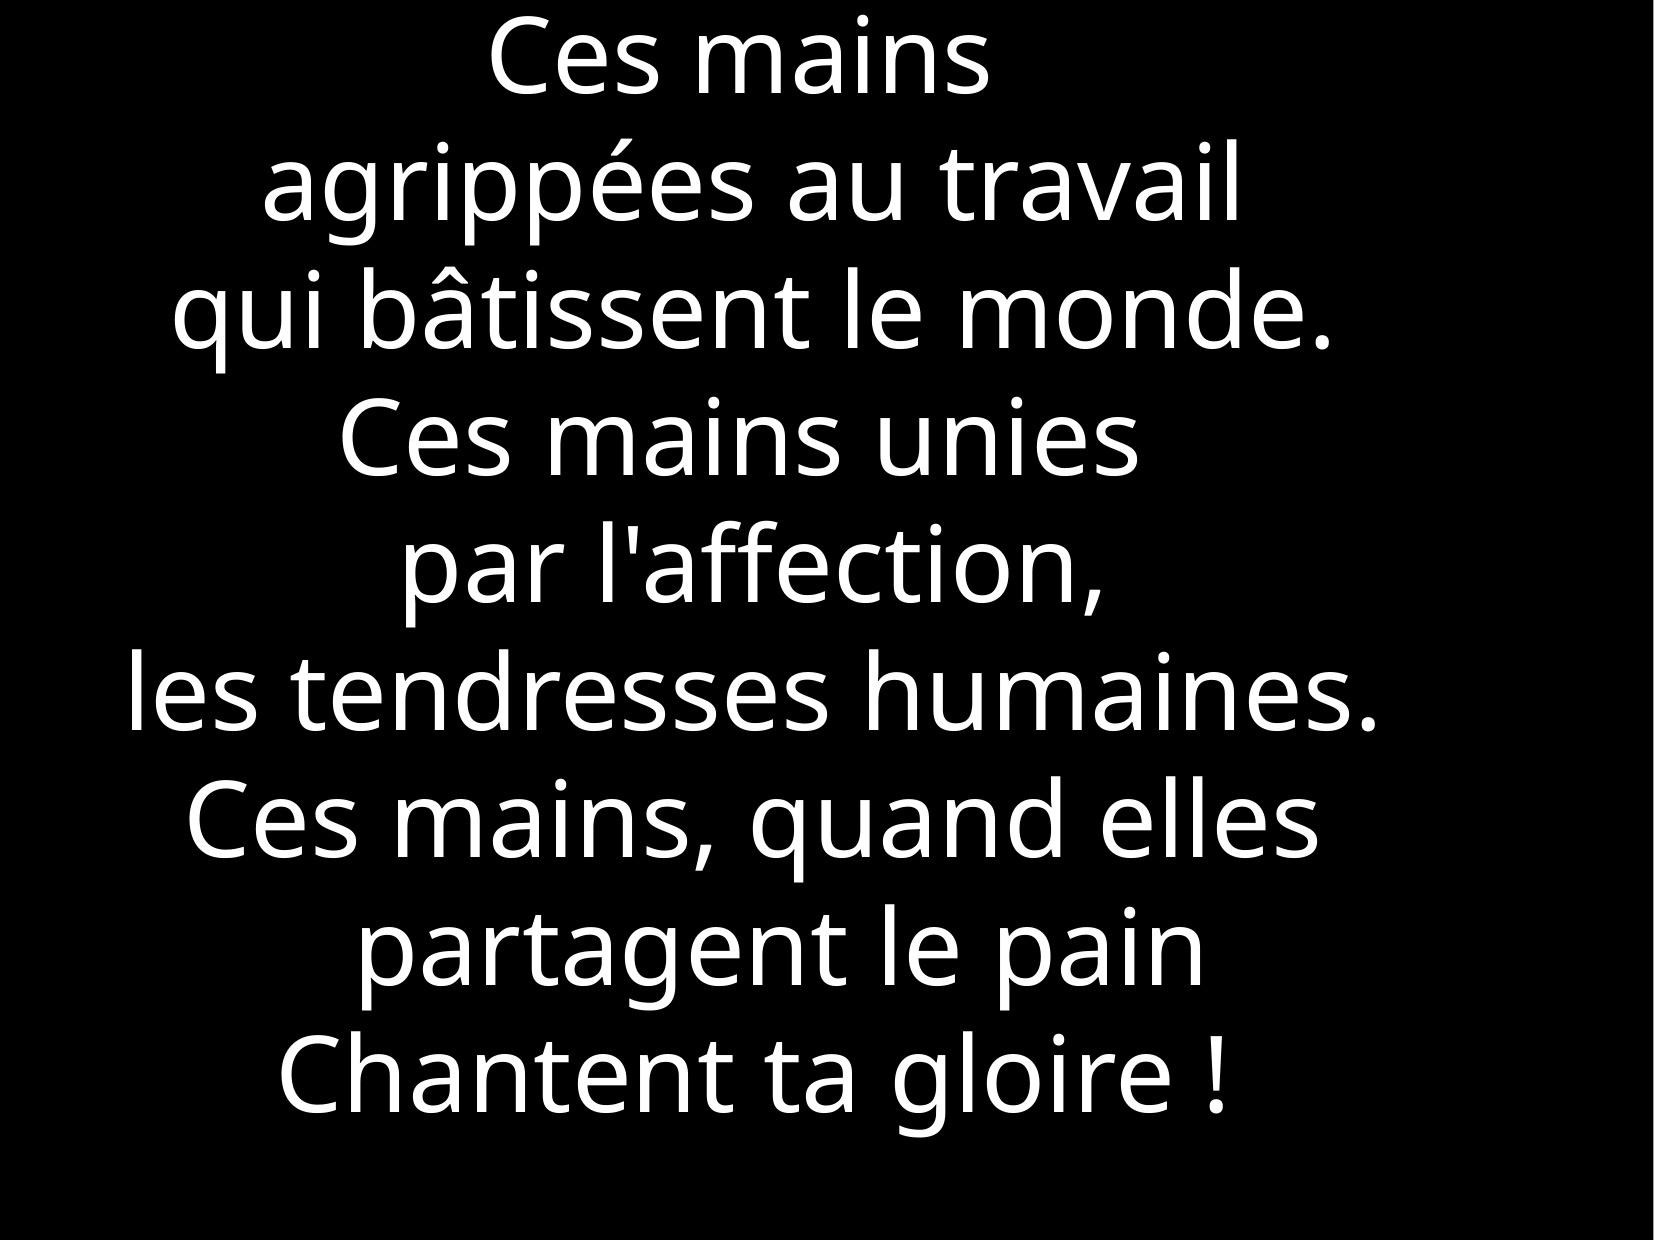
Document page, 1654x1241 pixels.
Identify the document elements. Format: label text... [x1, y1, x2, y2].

list Ces mains agrippées au travail qui bâtissent le monde. Ces mains unies par l'affection, les tendresses humaines. Ces mains, quand elles partagent le pain Chantent ta gloire ! [3, 0, 1504, 722]
